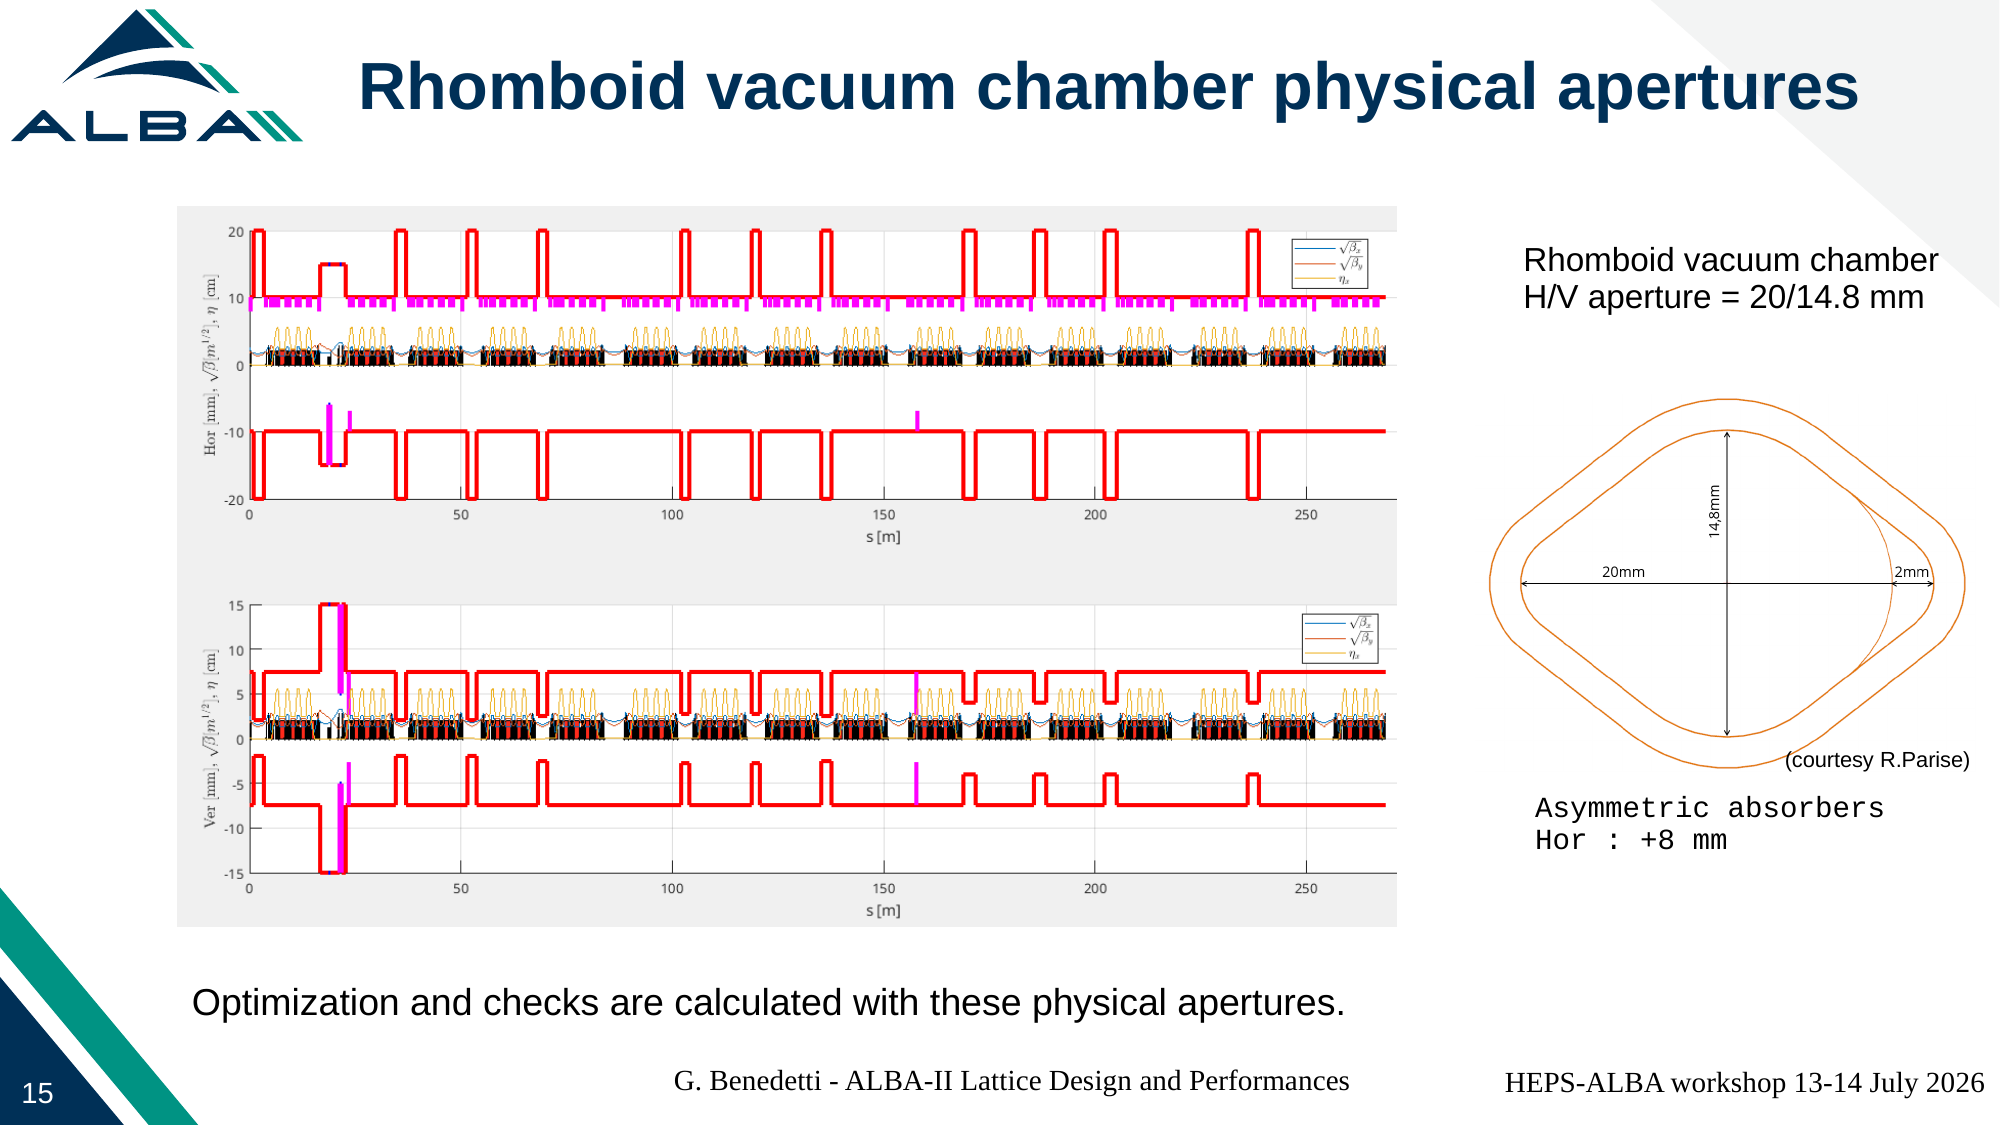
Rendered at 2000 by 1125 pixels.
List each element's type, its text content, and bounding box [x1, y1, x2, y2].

text_box (courtesy R.Parise) [1770, 740, 1986, 781]
text_box Optimization and checks are calculated with these physical apertures. [177, 974, 1364, 1032]
text_box Rhomboid vacuum chamber H/V aperture = 20/14.8 mm [1508, 233, 1959, 333]
picture [177, 206, 1397, 927]
picture [1475, 394, 1976, 772]
text_box Asymmetric absorbers Hor : +8 mm [1520, 785, 1974, 906]
title Rhomboid vacuum chamber physical apertures [300, 0, 1862, 178]
